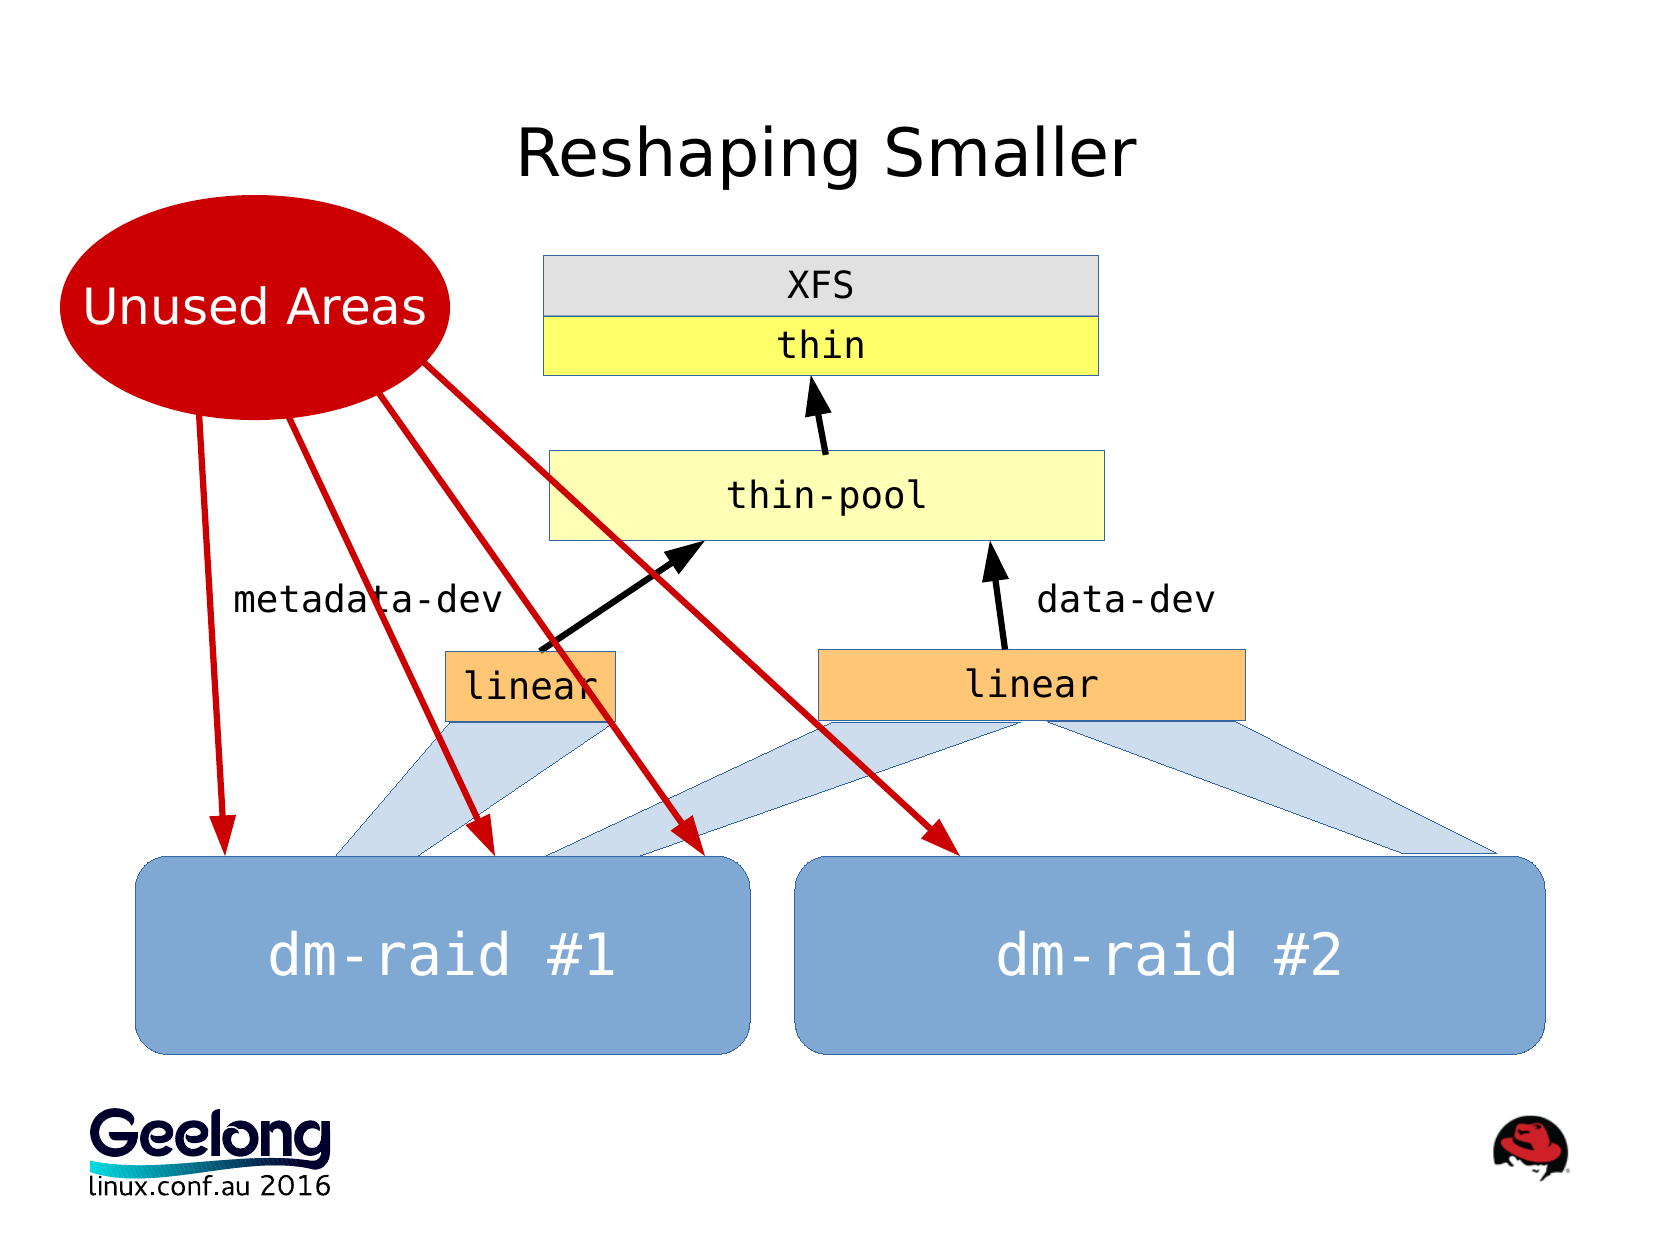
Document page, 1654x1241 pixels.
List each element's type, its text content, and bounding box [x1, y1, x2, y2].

text_box [335, 738, 473, 857]
text_box XFS [543, 257, 1099, 317]
text_box linear [818, 649, 1246, 721]
text_box thin-pool [549, 450, 1105, 541]
text_box [441, 722, 609, 814]
text_box [1047, 721, 1497, 854]
text_box Unused Areas [60, 195, 451, 421]
text_box metadata-dev [365, 570, 519, 629]
picture [1492, 1113, 1576, 1191]
title Reshaping Smaller [82, 49, 1571, 257]
text_box [545, 801, 683, 857]
text_box metadata-dev [218, 570, 384, 629]
text_box dm-raid #1 [135, 856, 751, 1055]
text_box thin-pool [549, 483, 612, 541]
text_box [824, 722, 1021, 773]
text_box dm-raid #2 [794, 856, 1546, 1055]
text_box data-dev [1021, 570, 1232, 629]
text_box [669, 729, 868, 836]
text_box thin [543, 317, 1099, 376]
text_box linear [566, 651, 616, 722]
text_box linear [445, 651, 605, 722]
